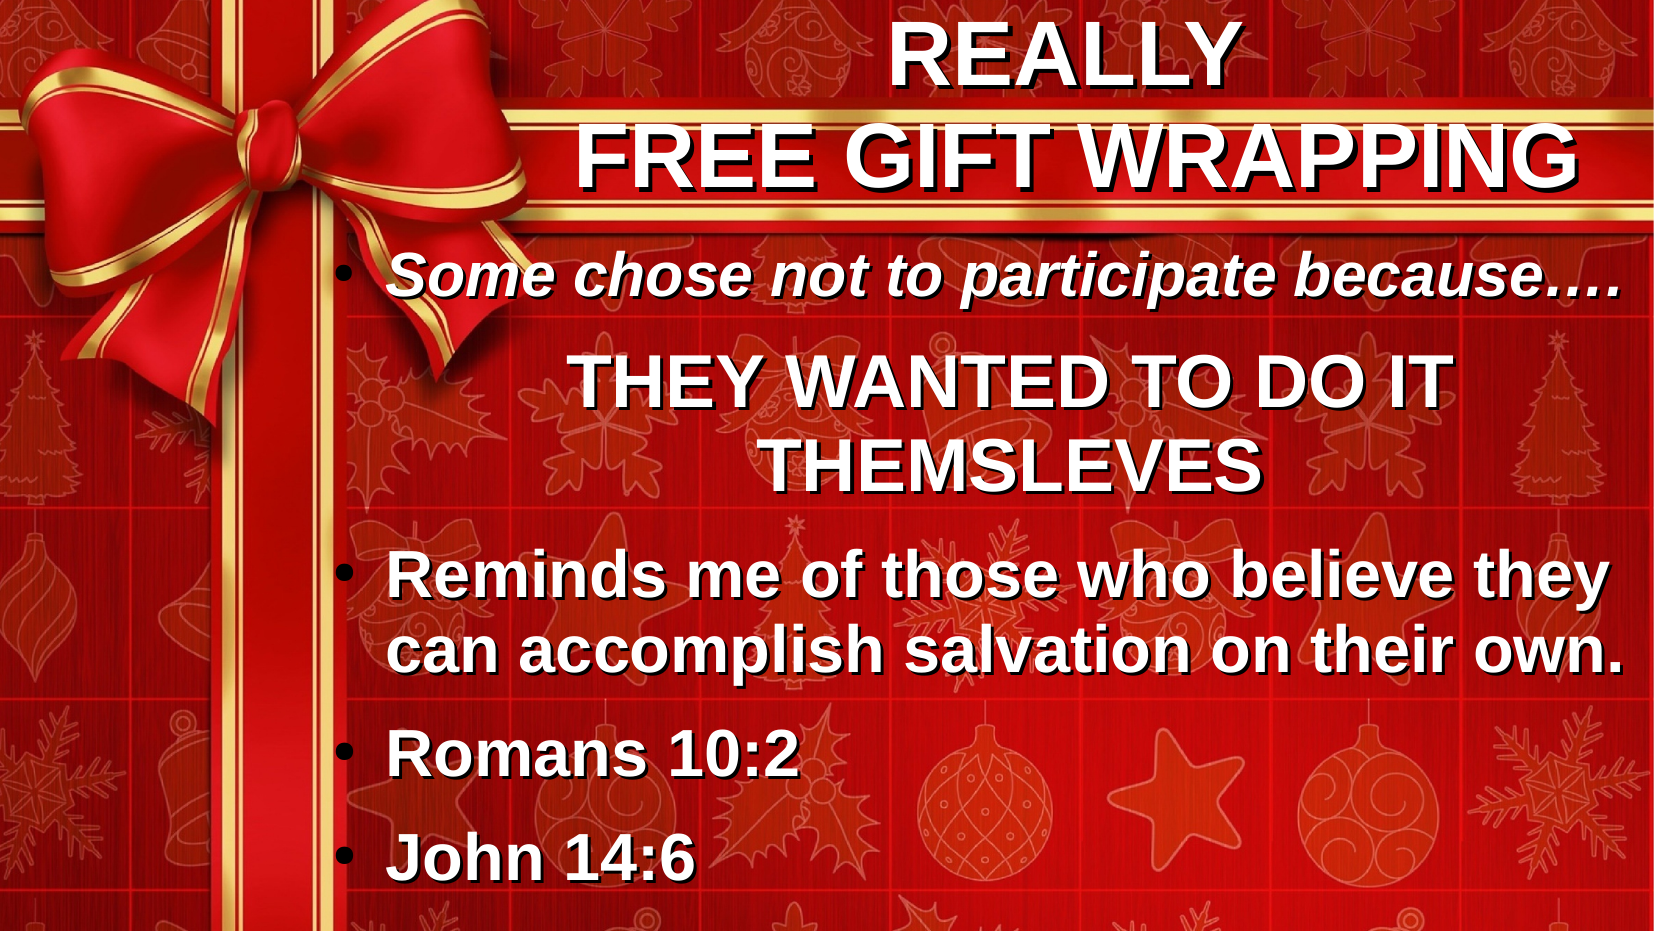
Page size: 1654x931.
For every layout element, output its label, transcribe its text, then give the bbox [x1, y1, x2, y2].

picture [0, 0, 1654, 931]
title REALLY FREE GIFT WRAPPING [539, 0, 1616, 211]
list Some chose not to participate because…. THEY WANTED TO DO IT THEMSLEVES Reminds me of those who believe they can accomplish salvation on their own. Romans 10:2 John 14:6 [315, 240, 1636, 915]
